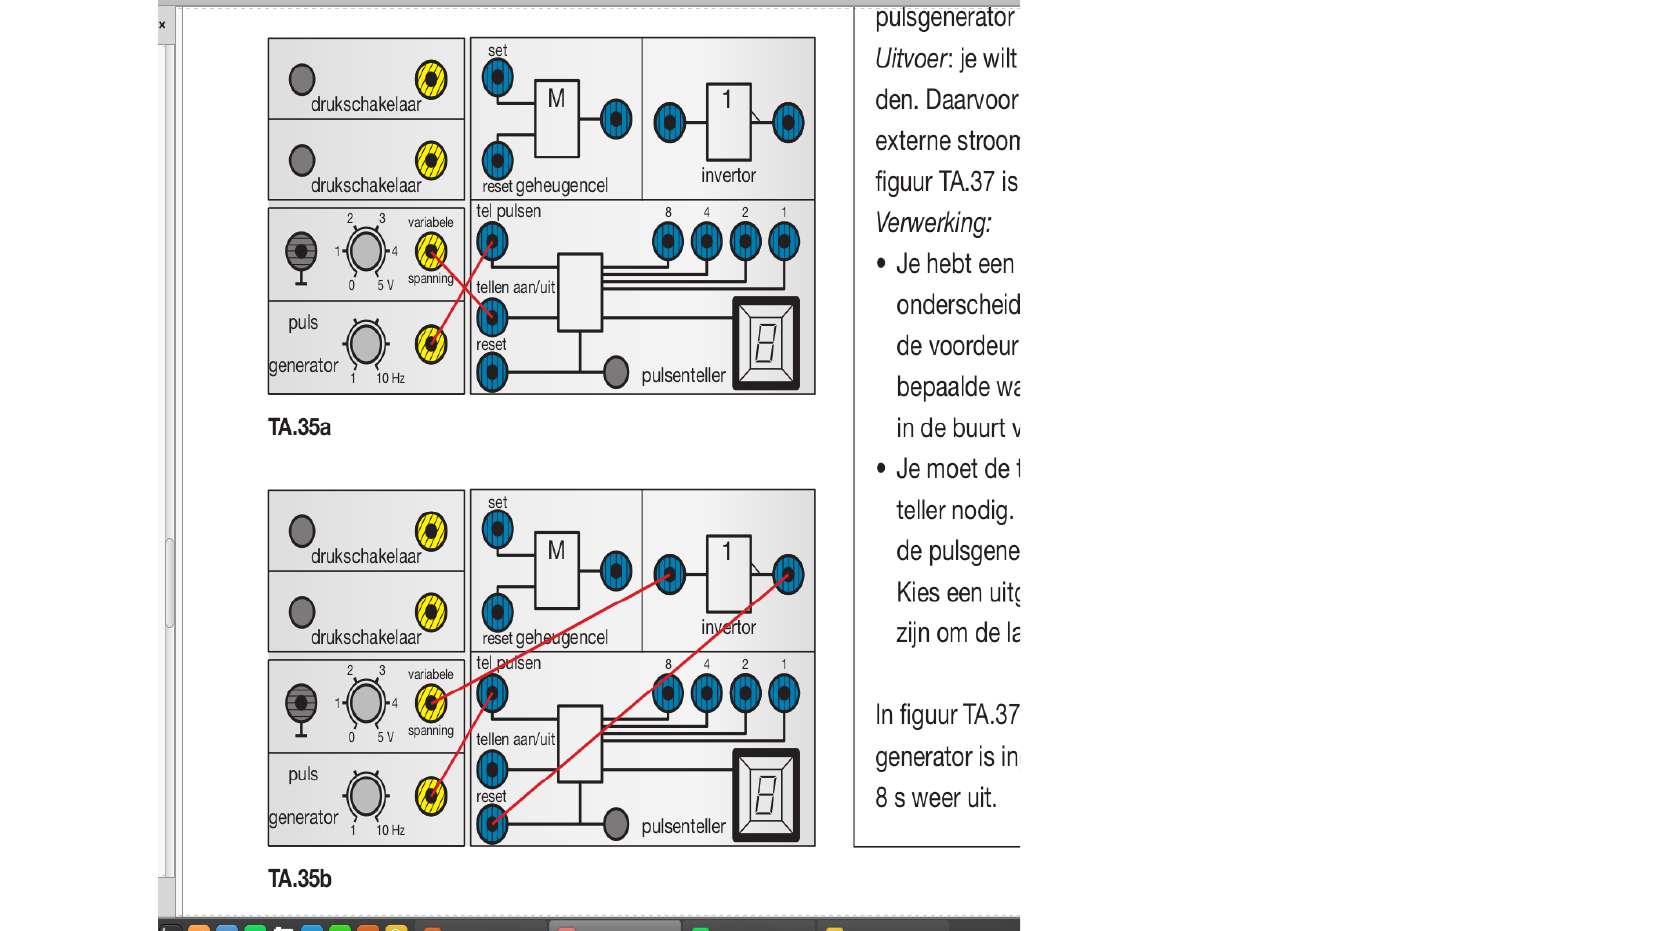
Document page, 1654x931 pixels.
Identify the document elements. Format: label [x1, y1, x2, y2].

picture [158, 0, 1021, 931]
